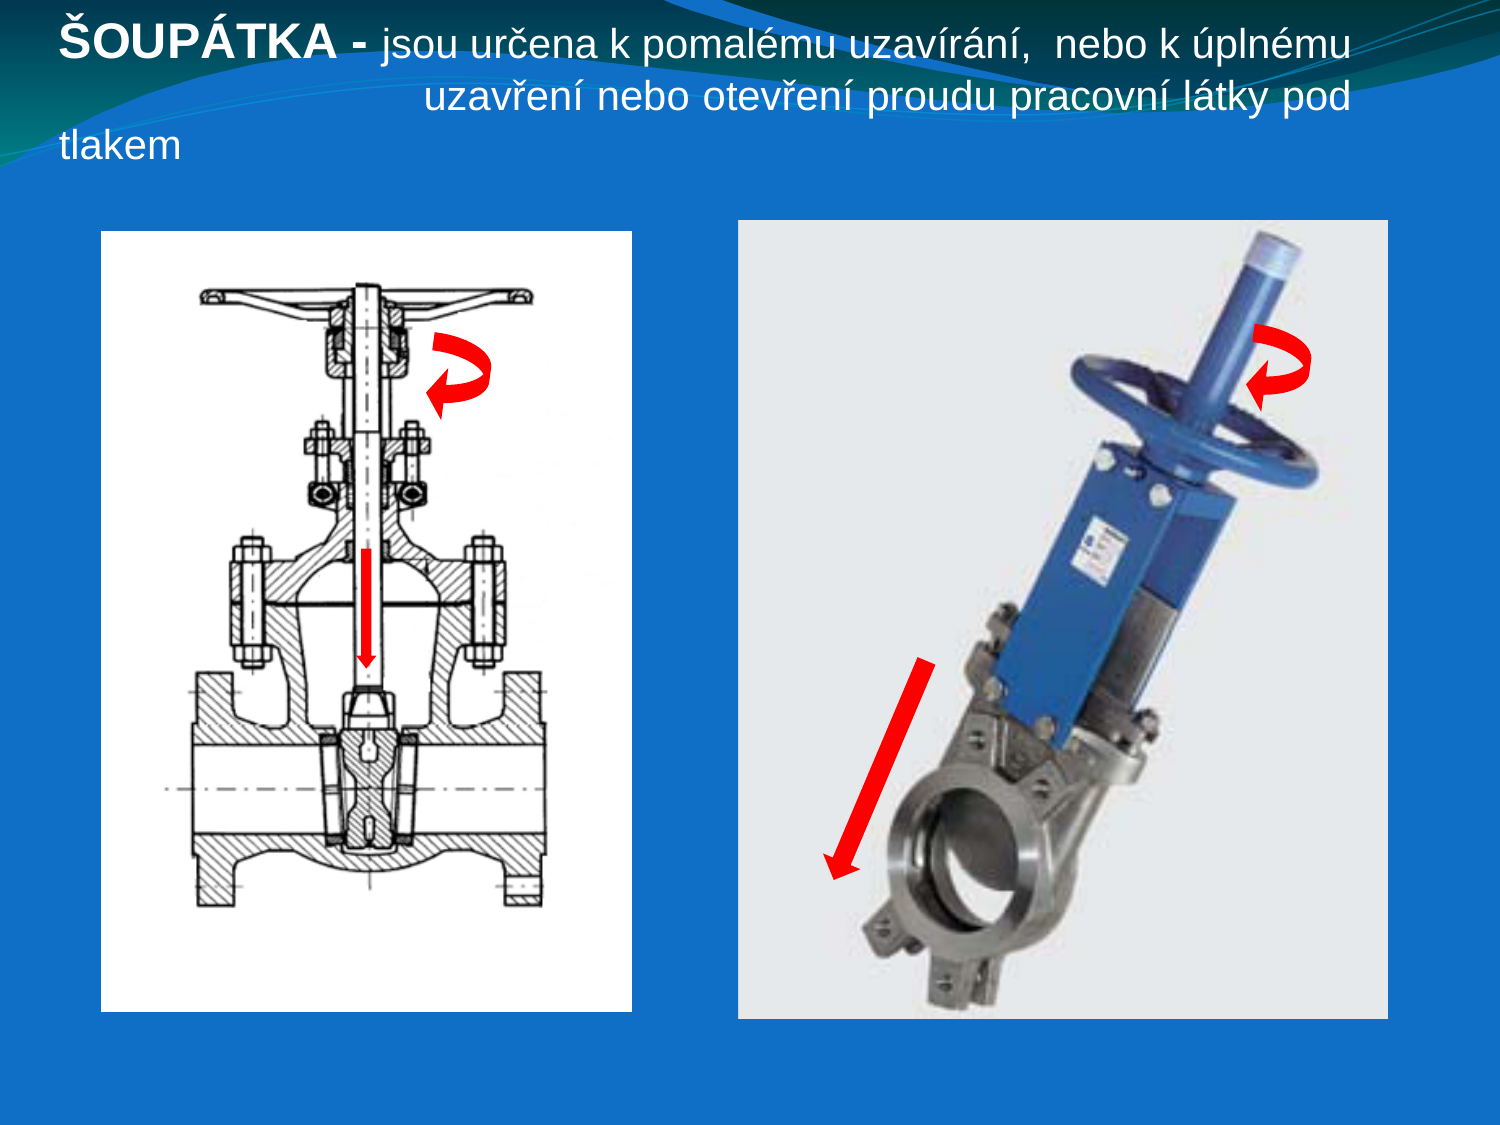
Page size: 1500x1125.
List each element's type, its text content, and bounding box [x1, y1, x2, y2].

text_box [428, 334, 490, 414]
picture [738, 220, 1388, 1019]
text_box [826, 659, 933, 878]
text_box ŠOUPÁTKA - jsou určena k pomalému uzavírání, nebo k úplnému uzavření nebo otevření proudu pracovní látky pod tlakem [44, 1, 1447, 176]
text_box [360, 550, 373, 666]
picture [101, 231, 632, 1012]
text_box [1248, 326, 1310, 406]
